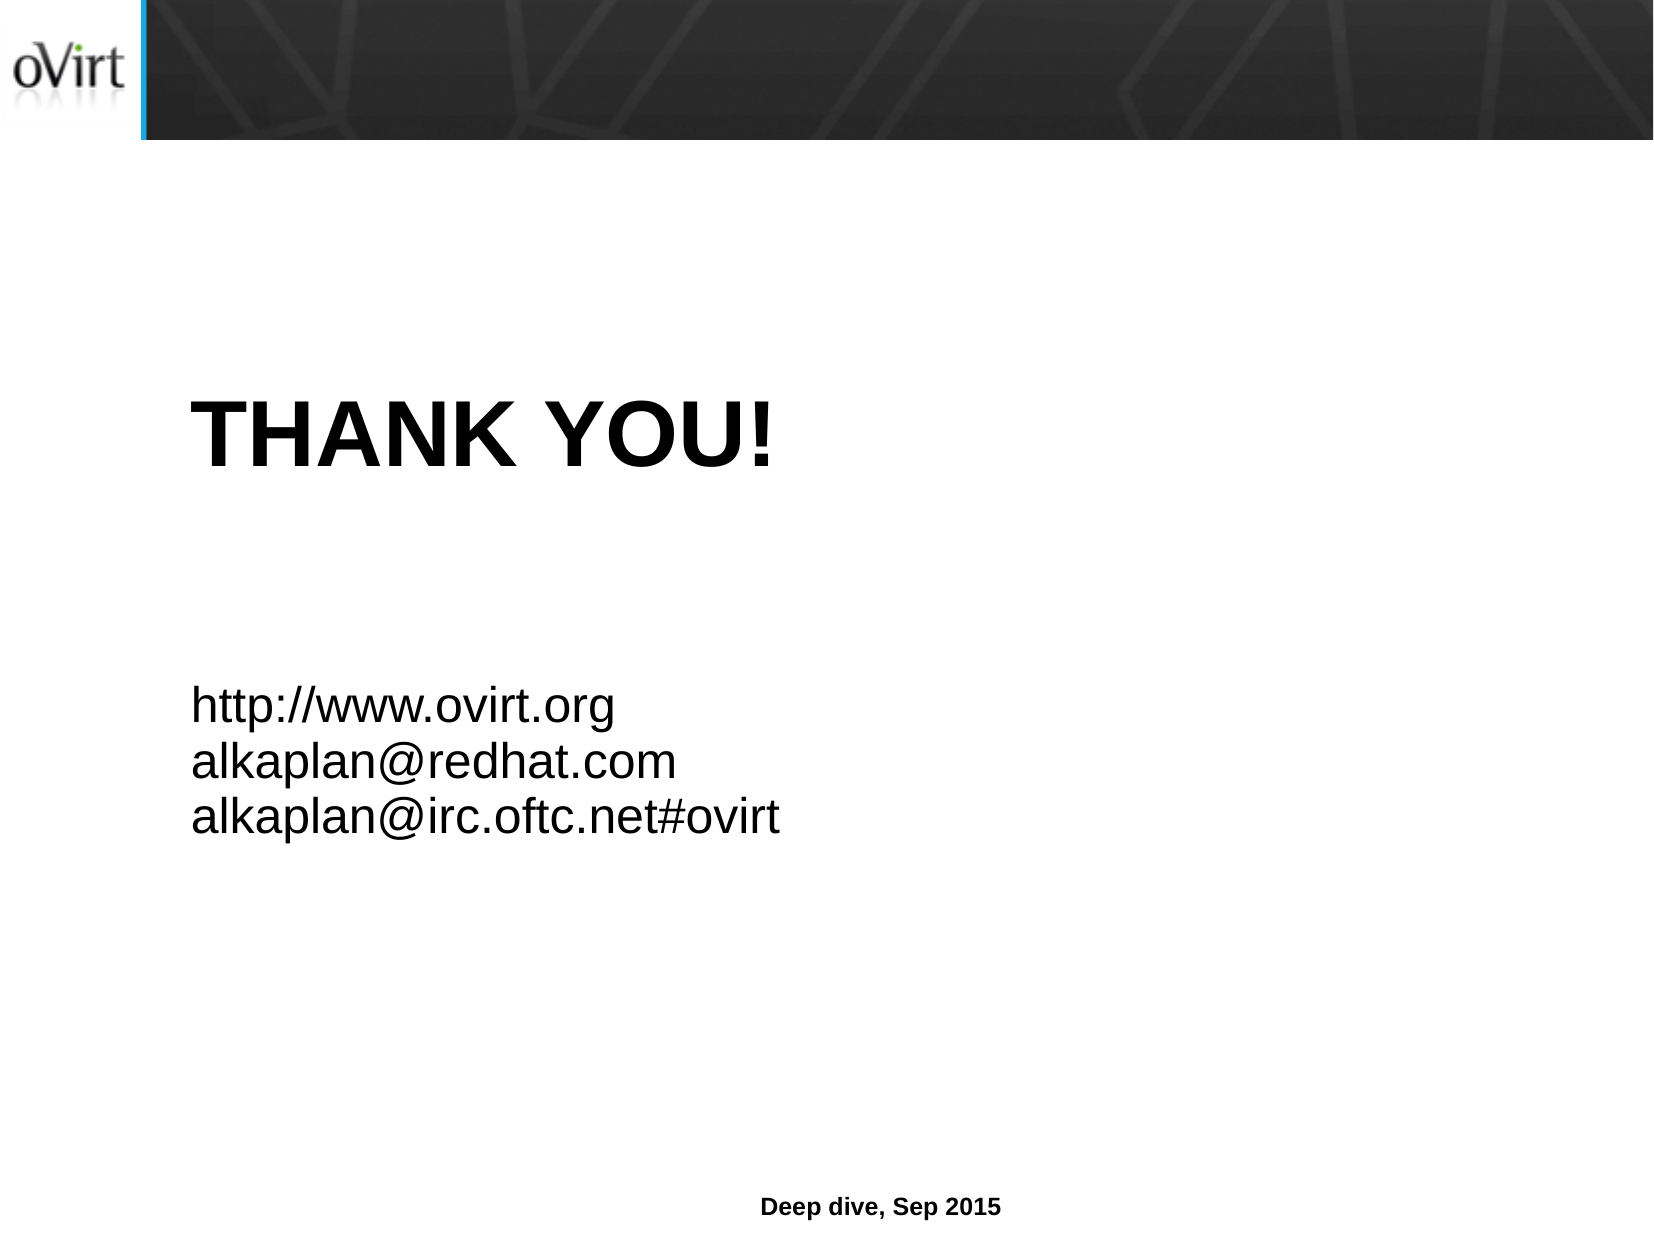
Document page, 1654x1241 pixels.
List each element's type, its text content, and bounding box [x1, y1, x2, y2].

text_box THANK YOU! [175, 374, 1548, 510]
picture [0, 0, 1654, 140]
text_box http://www.ovirt.org alkaplan@redhat.com alkaplan@irc.oftc.net#ovirt [175, 669, 1548, 852]
